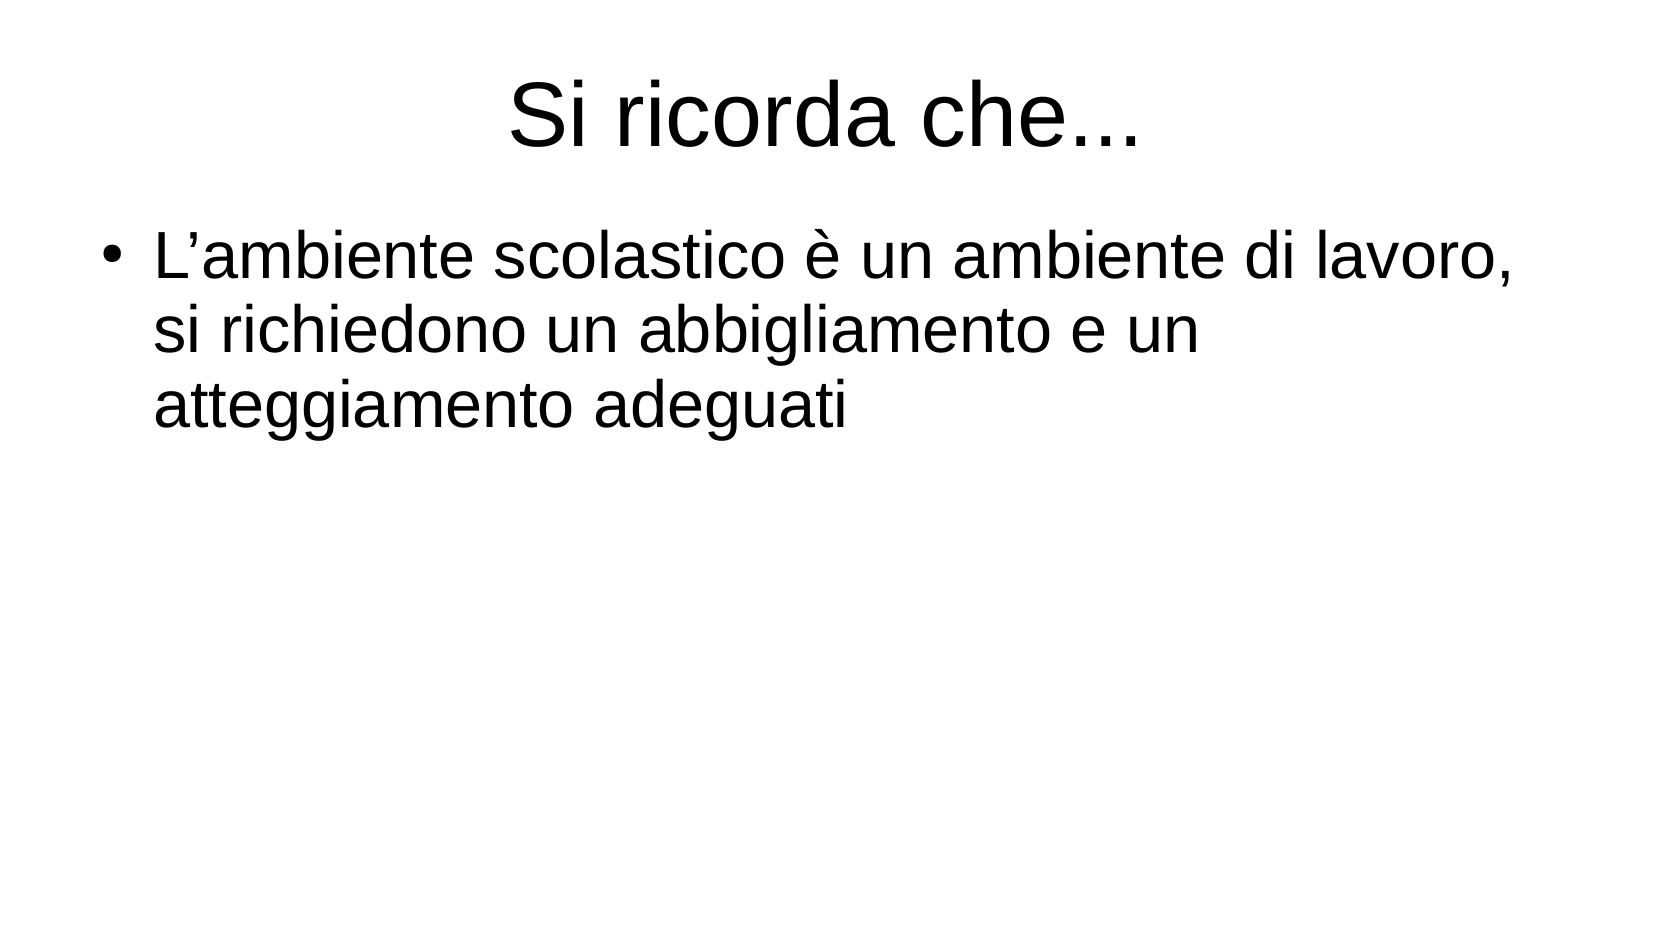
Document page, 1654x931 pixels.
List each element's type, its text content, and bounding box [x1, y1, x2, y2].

list L’ambiente scolastico è un ambiente di lavoro, si richiedono un abbigliamento e un atteggiamento adeguati [82, 217, 1571, 758]
title Si ricorda che... [82, 37, 1571, 193]
